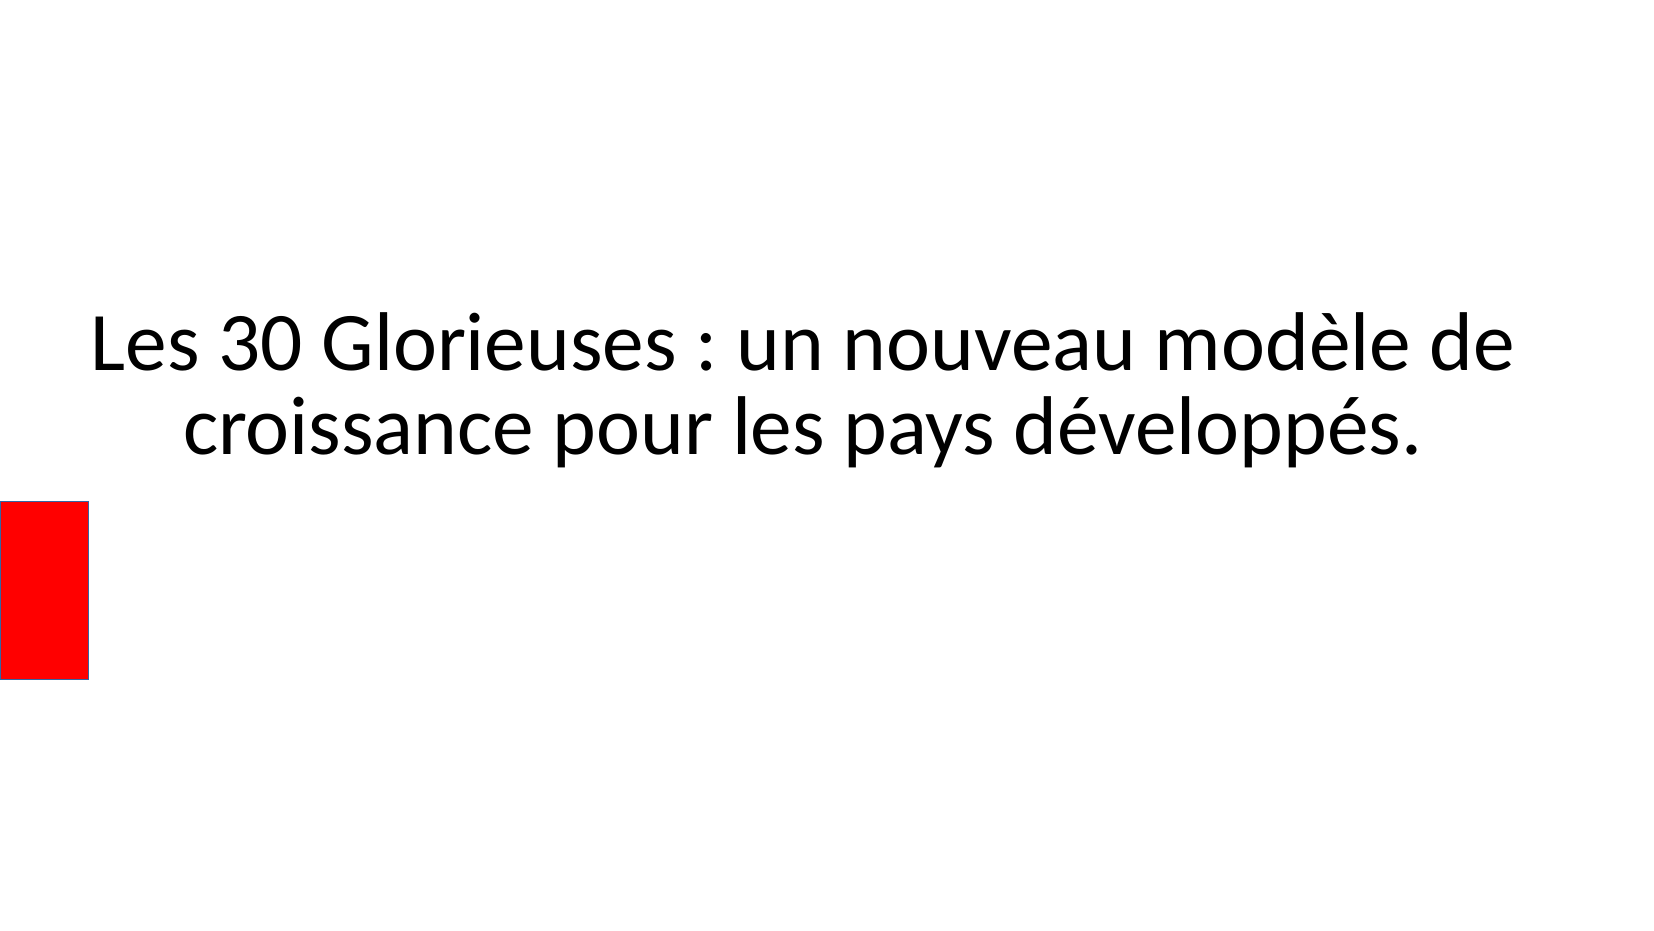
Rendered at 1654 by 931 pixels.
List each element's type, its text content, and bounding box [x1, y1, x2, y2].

subtitle Les 30 Glorieuses : un nouveau modèle de croissance pour les pays développés. [59, 122, 1548, 662]
